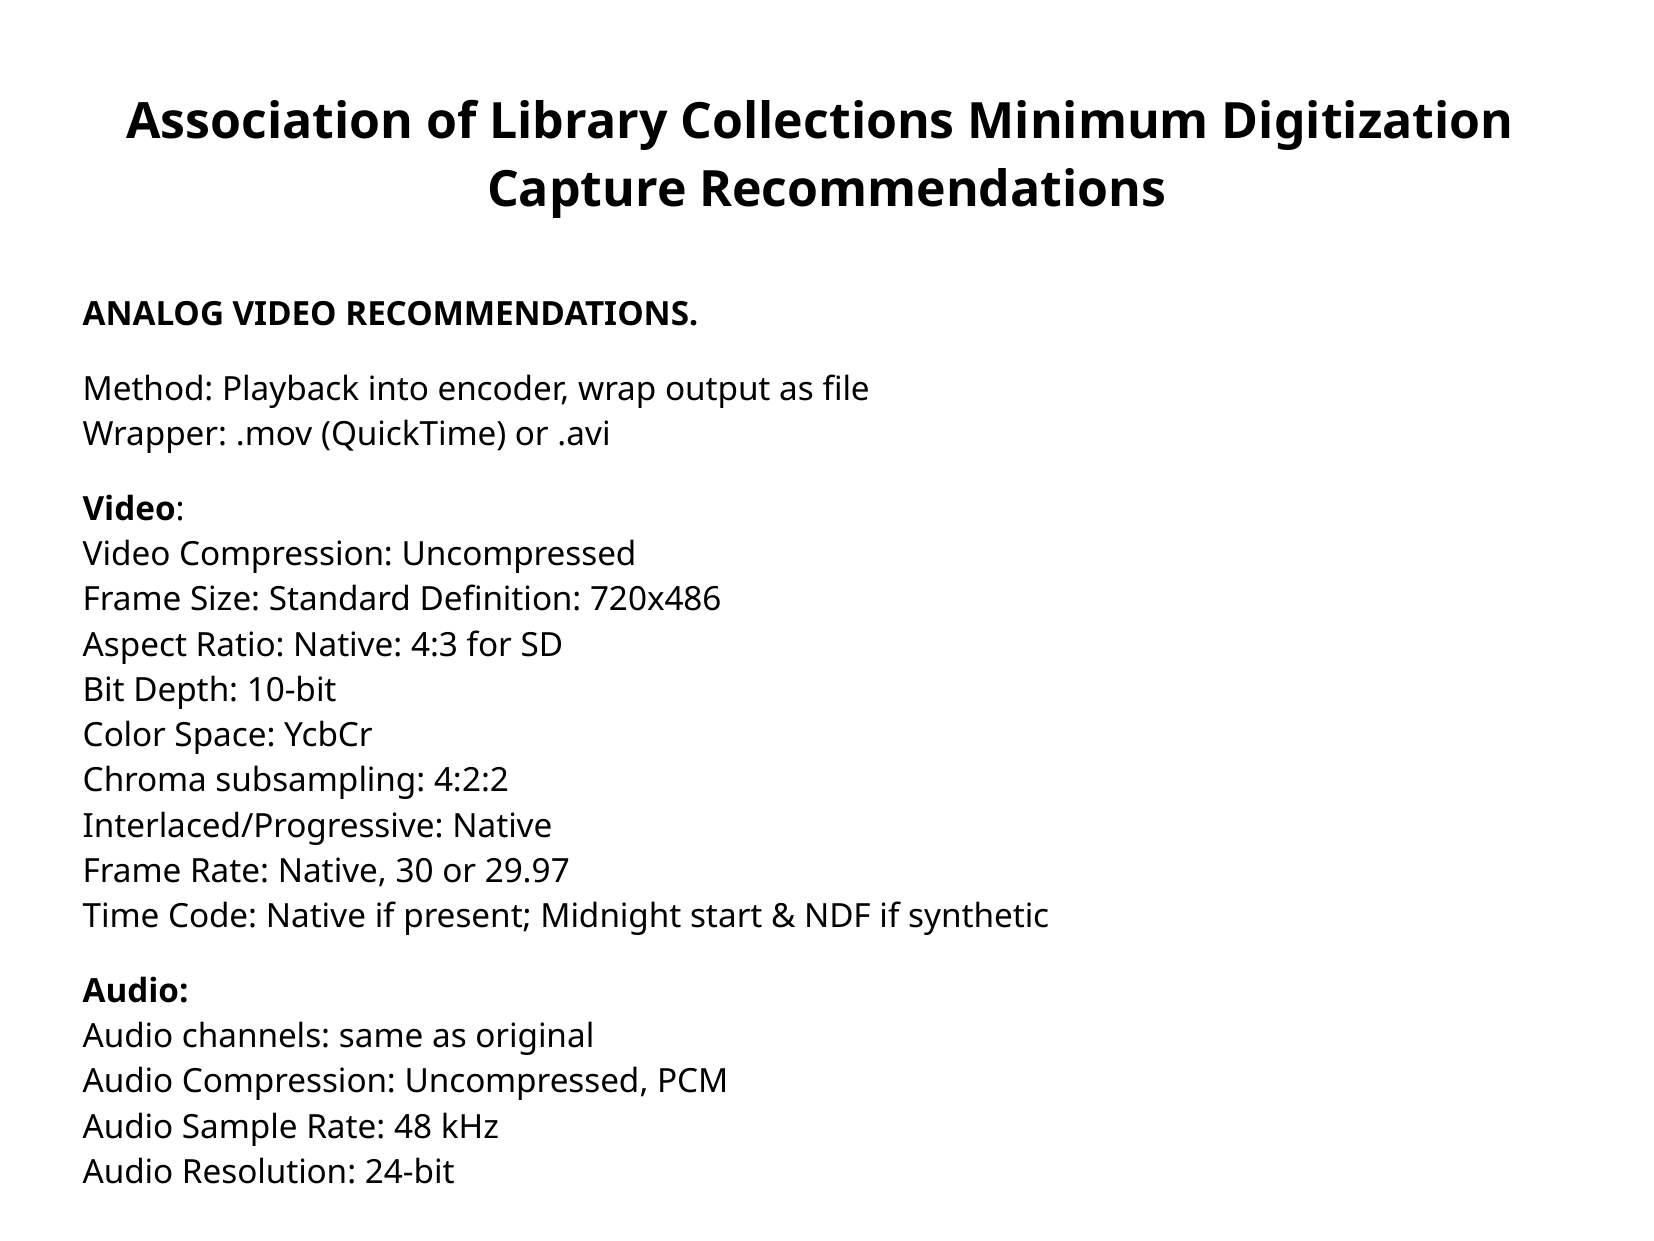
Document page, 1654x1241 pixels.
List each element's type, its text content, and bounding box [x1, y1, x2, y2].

title Association of Library Collections Minimum Digitization Capture Recommendations [82, 49, 1571, 257]
list ANALOG VIDEO RECOMMENDATIONS. Method: Playback into encoder, wrap output as file Wrapper: .mov (QuickTime) or .avi Video: Video Compression: Uncompressed Frame Size: Standard Definition: 720x486 Aspect Ratio: Native: 4:3 for SD Bit Depth: 10-bit Color Space: YcbCr Chroma subsampling: 4:2:2 Interlaced/Progressive: Native Frame Rate: Native, 30 or 29.97 Time Code: Native if present; Midnight start & NDF if synthetic Audio: Audio channels: same as original Audio Compression: Uncompressed, PCM Audio Sample Rate: 48 kHz Audio Resolution: 24-bit [82, 290, 1571, 1131]
